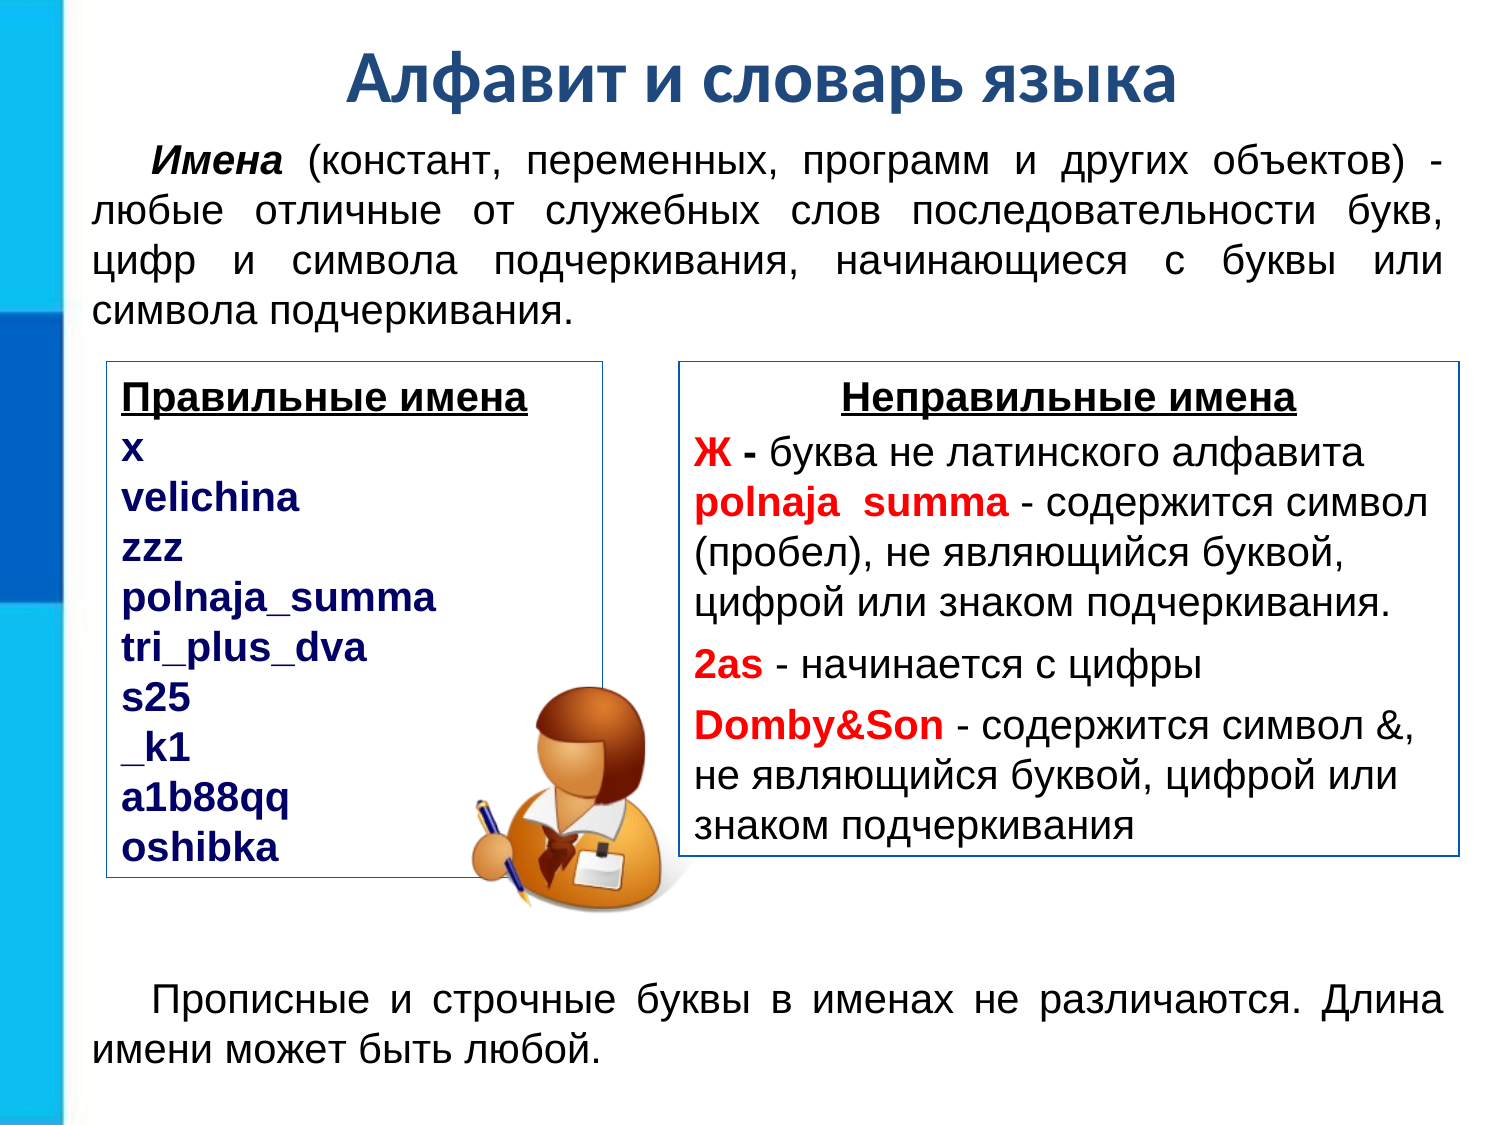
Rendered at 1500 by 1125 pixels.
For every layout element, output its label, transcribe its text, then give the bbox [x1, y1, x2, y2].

text_box Прописные и строчные буквы в именах не различаются. Длина имени может быть любой. [76, 964, 1459, 1080]
picture [0, 0, 1500, 1125]
text_box Алфавит и словарь языка [100, 31, 1426, 114]
text_box Неправильные имена Ж - буква не латинского алфавита polnaja summa - содержится символ (пробел), не являющийся буквой, цифрой или знаком подчеркивания. 2as - начинается с цифры Domby&Son - содержится символ &, не являющийся буквой, цифрой или знаком подчеркивания [679, 361, 1459, 856]
text_box Правильные имена x velichina zzz polnaja_summa tri_plus_dva s25 _k1 a1b88qq oshibka [106, 361, 603, 878]
text_box Имена (констант, переменных, программ и других объектов) - любые отличные от служебных слов последовательности букв, цифр и символа подчеркивания, начинающиеся с буквы или символа подчеркивания. [76, 125, 1459, 341]
